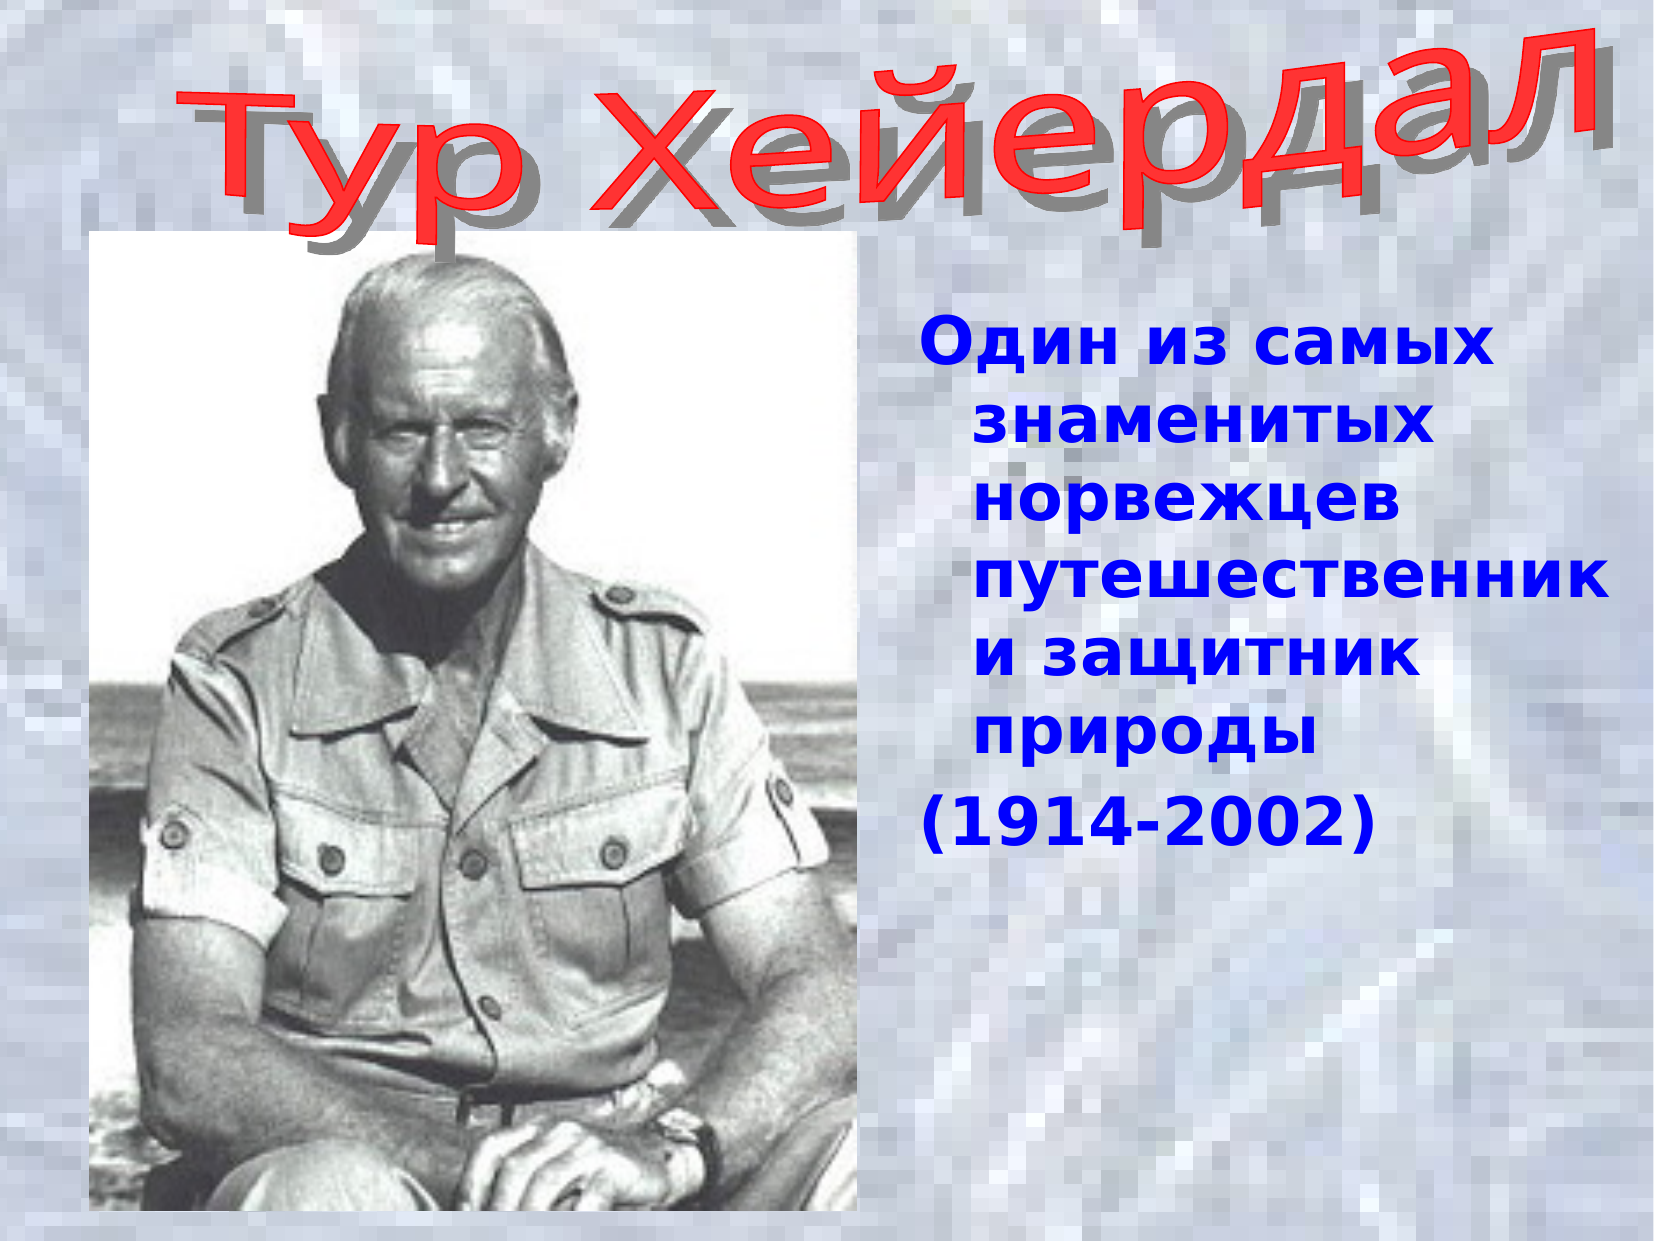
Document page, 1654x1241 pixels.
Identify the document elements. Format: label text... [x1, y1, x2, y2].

text_box Тур Хейердал [994, 94, 1095, 194]
text_box Тур Хейердал [177, 92, 295, 197]
text_box Один из самых знаменитых норвежцев путешественник и защитник природы (1914-2002) [885, 295, 1654, 1152]
text_box Тур Хейердал [860, 103, 964, 203]
text_box [561, 1122, 1093, 1196]
text_box Тур Хейердал [1123, 81, 1228, 230]
text_box Тур Хейердал [1243, 62, 1362, 208]
text_box Тур Хейердал [1488, 28, 1595, 144]
text_box Тур Хейердал [288, 121, 400, 237]
text_box Тур Хейердал [874, 65, 956, 96]
text_box [501, 590, 768, 723]
text_box Тур Хейердал [590, 90, 718, 210]
picture [0, 0, 1654, 1241]
text_box [797, 620, 916, 694]
text_box Тур Хейердал [730, 115, 831, 208]
text_box Тур Хейердал [416, 124, 522, 245]
text_box Тур Хейердал [1375, 48, 1470, 156]
